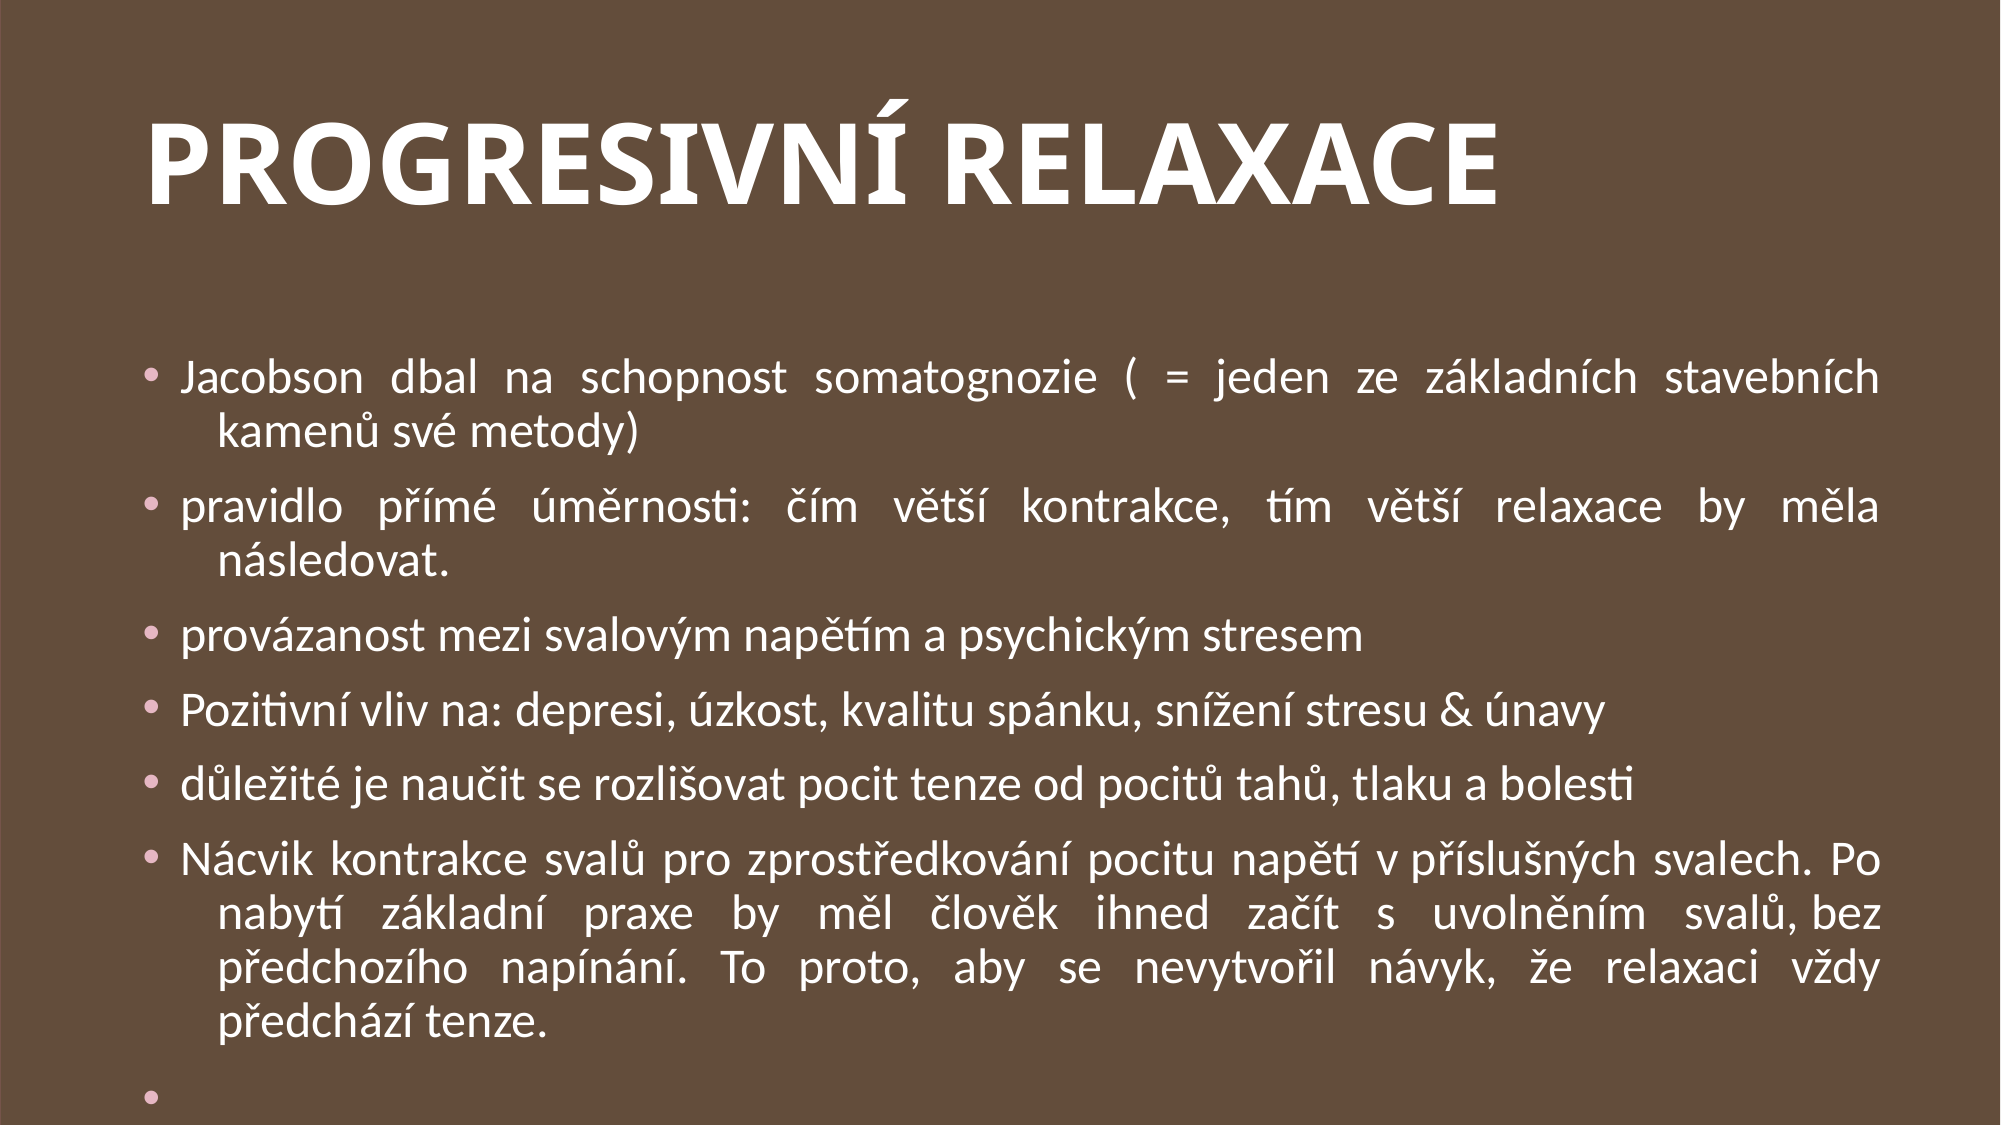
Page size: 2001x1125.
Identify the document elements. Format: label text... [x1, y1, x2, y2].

title PROGRESIVNÍ RELAXACE [127, 59, 1873, 278]
list Jacobson dbal na schopnost somatognozie ( = jeden ze základních stavebních kamenů své metody) pravidlo přímé úměrnosti: čím větší kontrakce, tím větší relaxace by měla následovat. provázanost mezi svalovým napětím a psychickým stresem Pozitivní vliv na: depresi, úzkost, kvalitu spánku, snížení stresu & únavy důležité je naučit se rozlišovat pocit tenze od pocitů tahů, tlaku a bolesti Nácvik kontrakce svalů pro zprostředkování pocitu napětí v příslušných svalech. Po nabytí základní praxe by měl člověk ihned začít s uvolněním svalů, bez předchozího napínání. To proto, aby se nevytvořil návyk, že relaxaci vždy předchází tenze. [127, 342, 1897, 1064]
